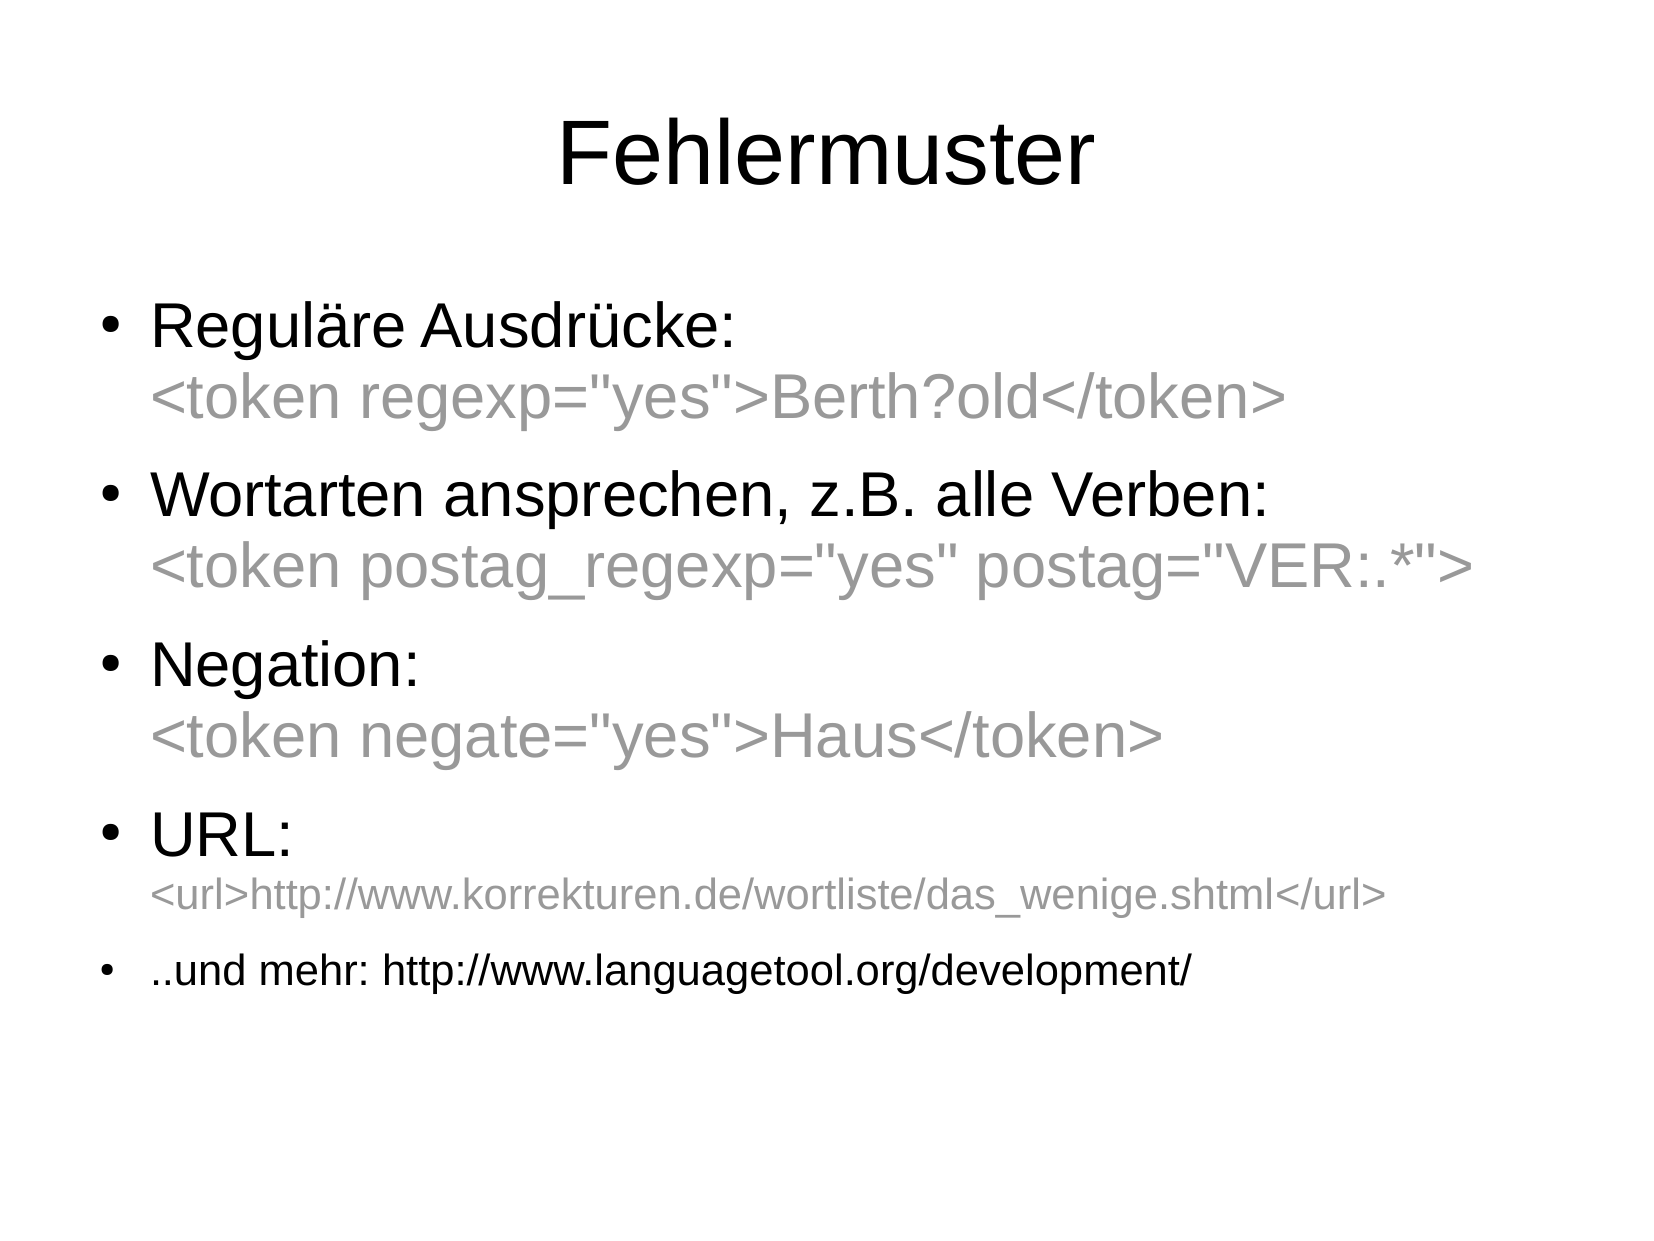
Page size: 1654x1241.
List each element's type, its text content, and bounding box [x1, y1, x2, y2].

list Reguläre Ausdrücke: <token regexp="yes">Berth?old</token> Wortarten ansprechen, z.B. alle Verben: <token postag_regexp="yes" postag="VER:.*"> Negation: <token negate="yes">Haus</token> URL: <url>http://www.korrekturen.de/wortliste/das_wenige.shtml</url> ..und mehr: http://www.languagetool.org/development/ [82, 290, 1538, 1010]
title Fehlermuster [82, 49, 1571, 257]
